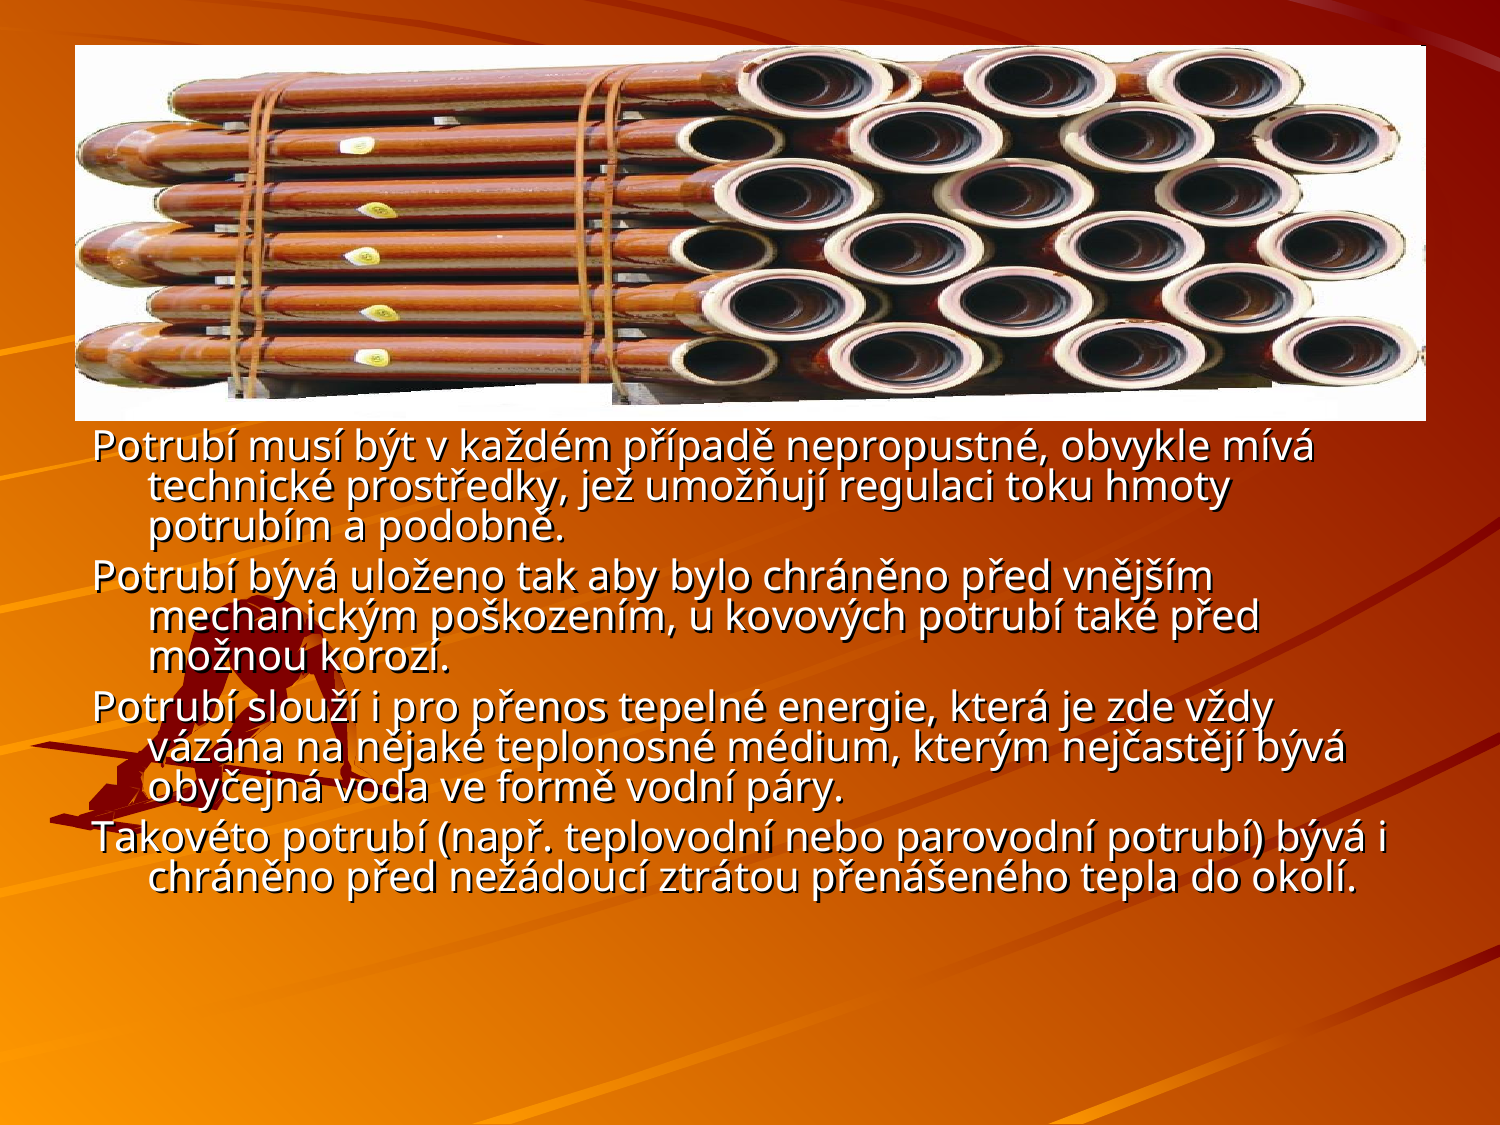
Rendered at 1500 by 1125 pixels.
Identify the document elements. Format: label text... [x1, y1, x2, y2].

list Potrubí musí být v každém případě nepropustné, obvykle mívá technické prostředky, jež umožňují regulaci toku hmoty potrubím a podobně. Potrubí bývá uloženo tak aby bylo chráněno před vnějším mechanickým poškozením, u kovových potrubí také před možnou korozí. Potrubí slouží i pro přenos tepelné energie, která je zde vždy vázána na nějaké teplonosné médium, kterým nejčastějí bývá obyčejná voda ve formě vodní páry. Takovéto potrubí (např. teplovodní nebo parovodní potrubí) bývá i chráněno před nežádoucí ztrátou přenášeného tepla do okolí. [76, 420, 1427, 1065]
picture [75, 45, 1426, 421]
